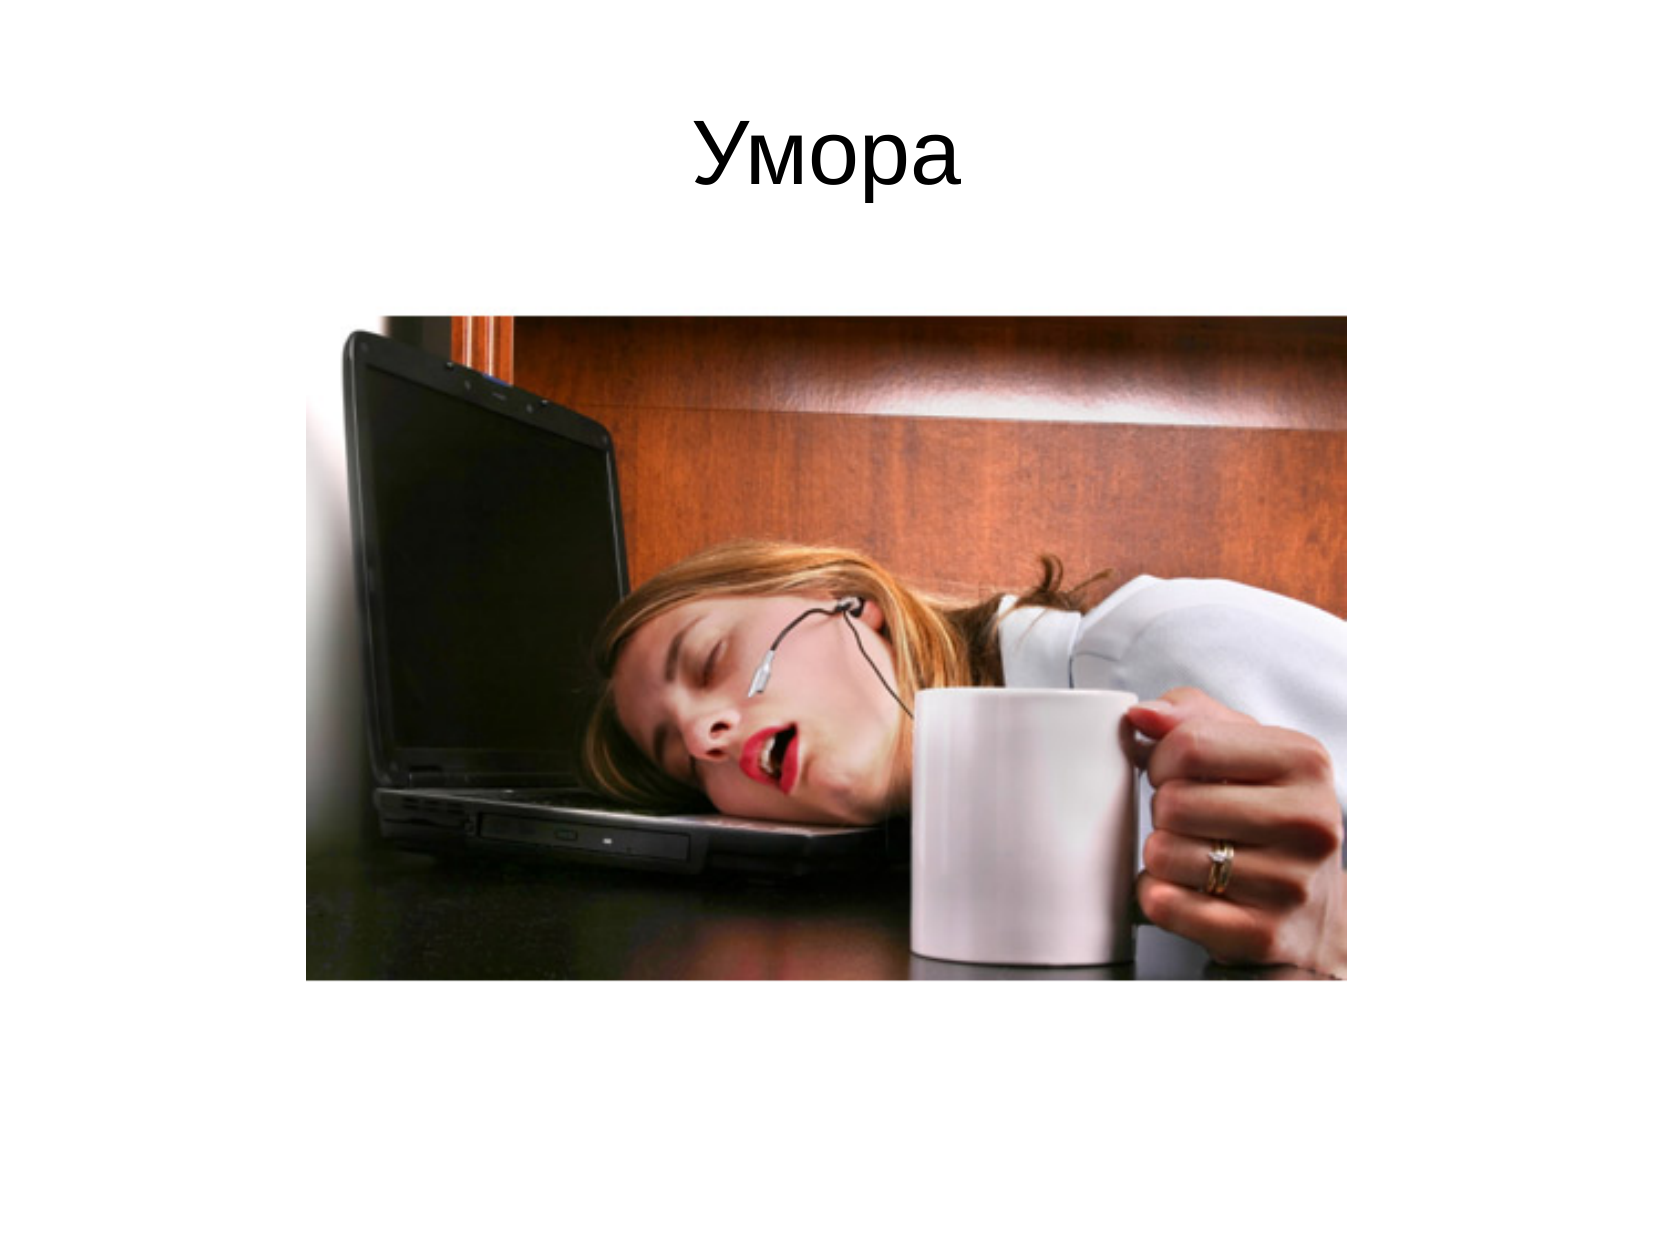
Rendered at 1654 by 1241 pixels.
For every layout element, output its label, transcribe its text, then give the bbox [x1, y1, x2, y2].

picture [306, 290, 1347, 1010]
title Умора [82, 49, 1571, 257]
